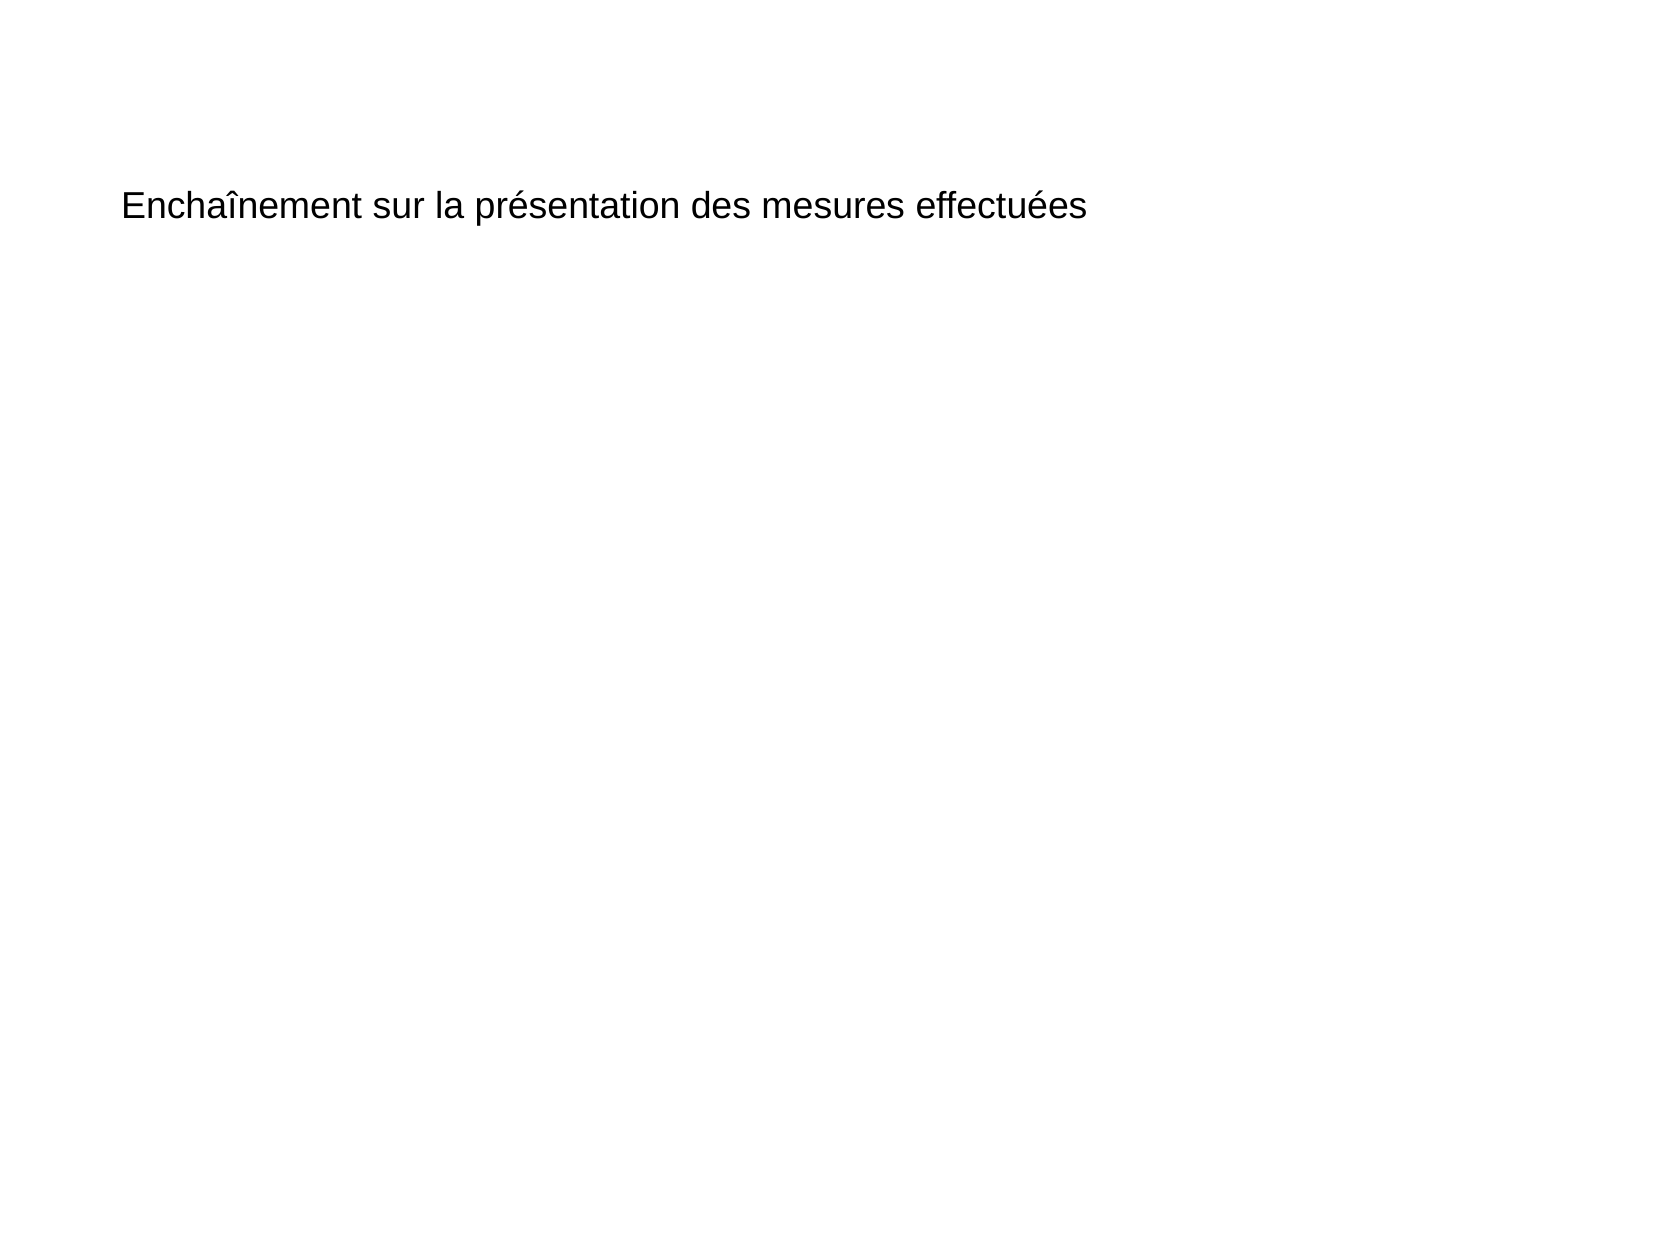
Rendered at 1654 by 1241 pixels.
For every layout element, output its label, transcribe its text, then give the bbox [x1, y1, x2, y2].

text_box Enchaînement sur la présentation des mesures effectuées [106, 177, 1371, 473]
